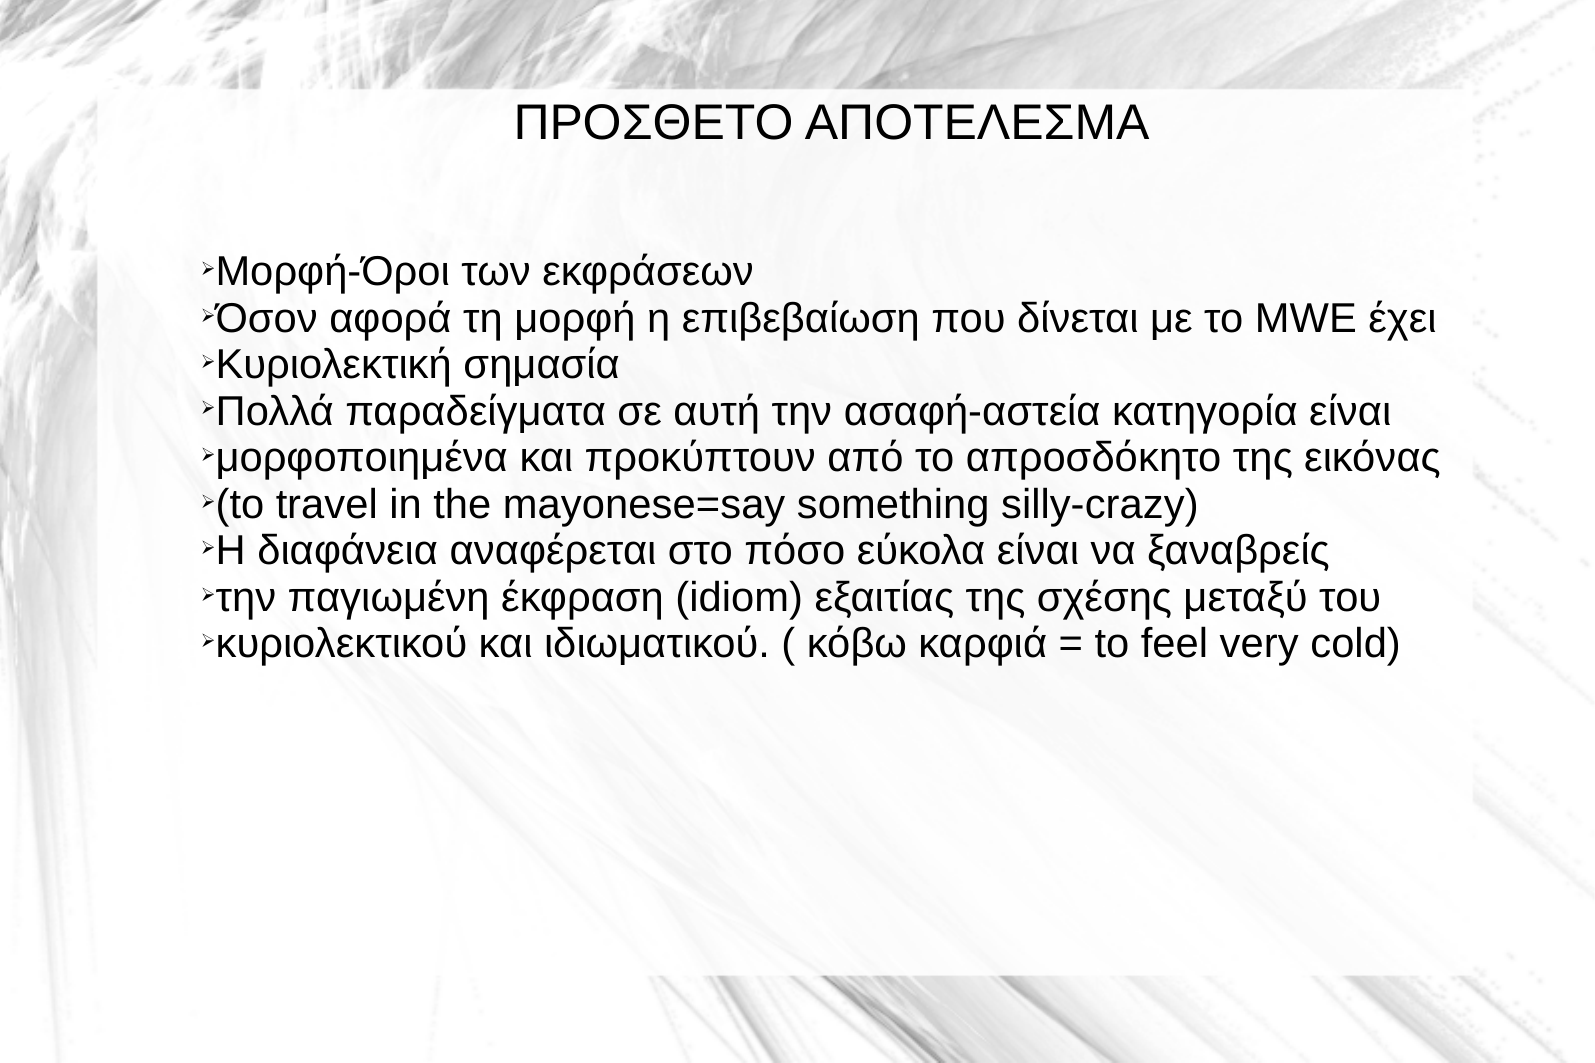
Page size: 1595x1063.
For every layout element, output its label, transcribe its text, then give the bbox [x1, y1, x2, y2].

text_box Μορφή-Όροι των εκφράσεων Όσον αφορά τη μορφή η επιβεβαίωση που δίνεται με το MWE έχει Κυριολεκτική σημασία Πολλά παραδείγματα σε αυτή την ασαφή-αστεία κατηγορία είναι μορφοποιημένα και προκύπτουν από το απροσδόκητο της εικόνας (to travel in the mayonese=say something silly-crazy) H διαφάνεια αναφέρεται στο πόσο εύκολα είναι να ξαναβρείς την παγιωμένη έκφραση (idiom) εξαιτίας της σχέσης μεταξύ του κυριολεκτικού και ιδιωματικού. ( κόβω καρφιά = to feel very cold) [200, 248, 1451, 670]
text_box ΠΡΟΣΘΕΤΟ ΑΠΟΤΕΛΕΣΜΑ [458, 94, 1205, 163]
